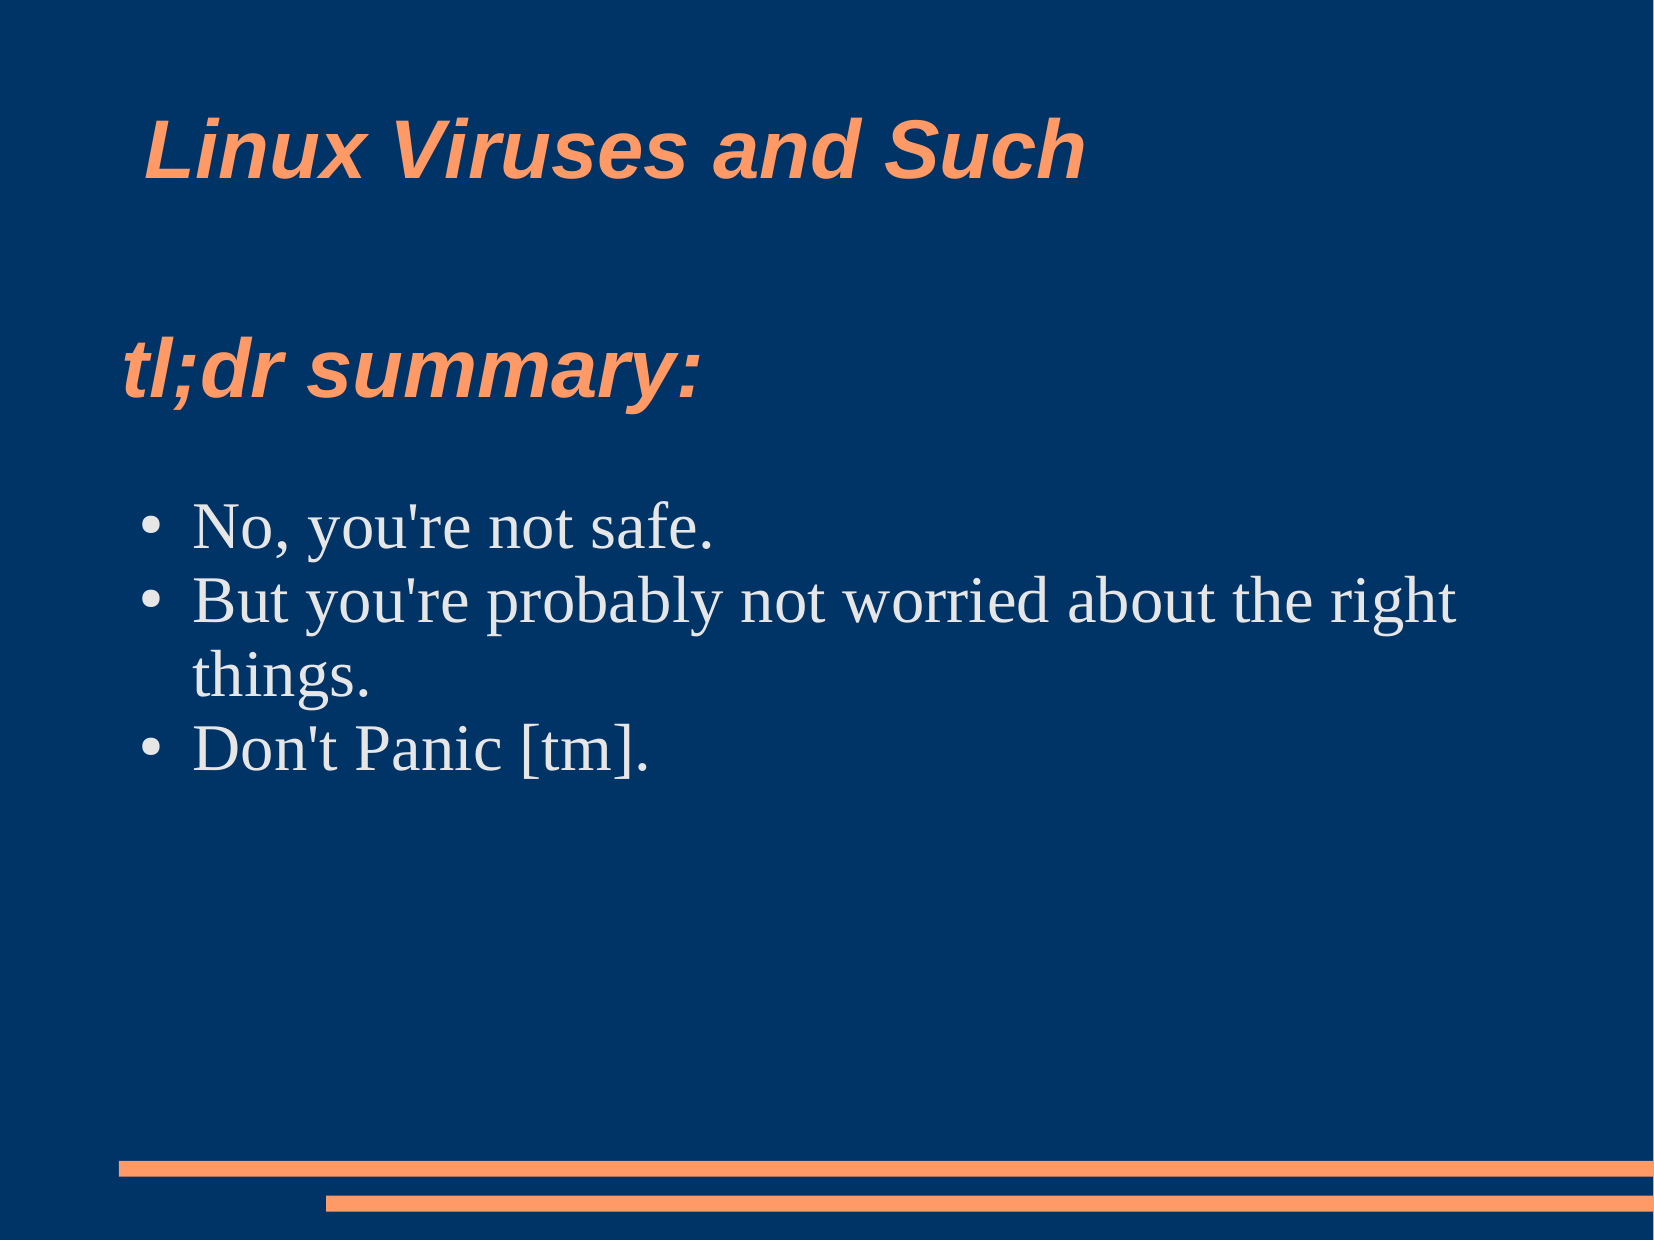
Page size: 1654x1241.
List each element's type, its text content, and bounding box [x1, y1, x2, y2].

title Linux Viruses and Such [121, 46, 1534, 254]
list tl;dr summary: No, you're not safe. But you're probably not worried about the right things. Don't Panic [tm]. [121, 322, 1561, 1141]
